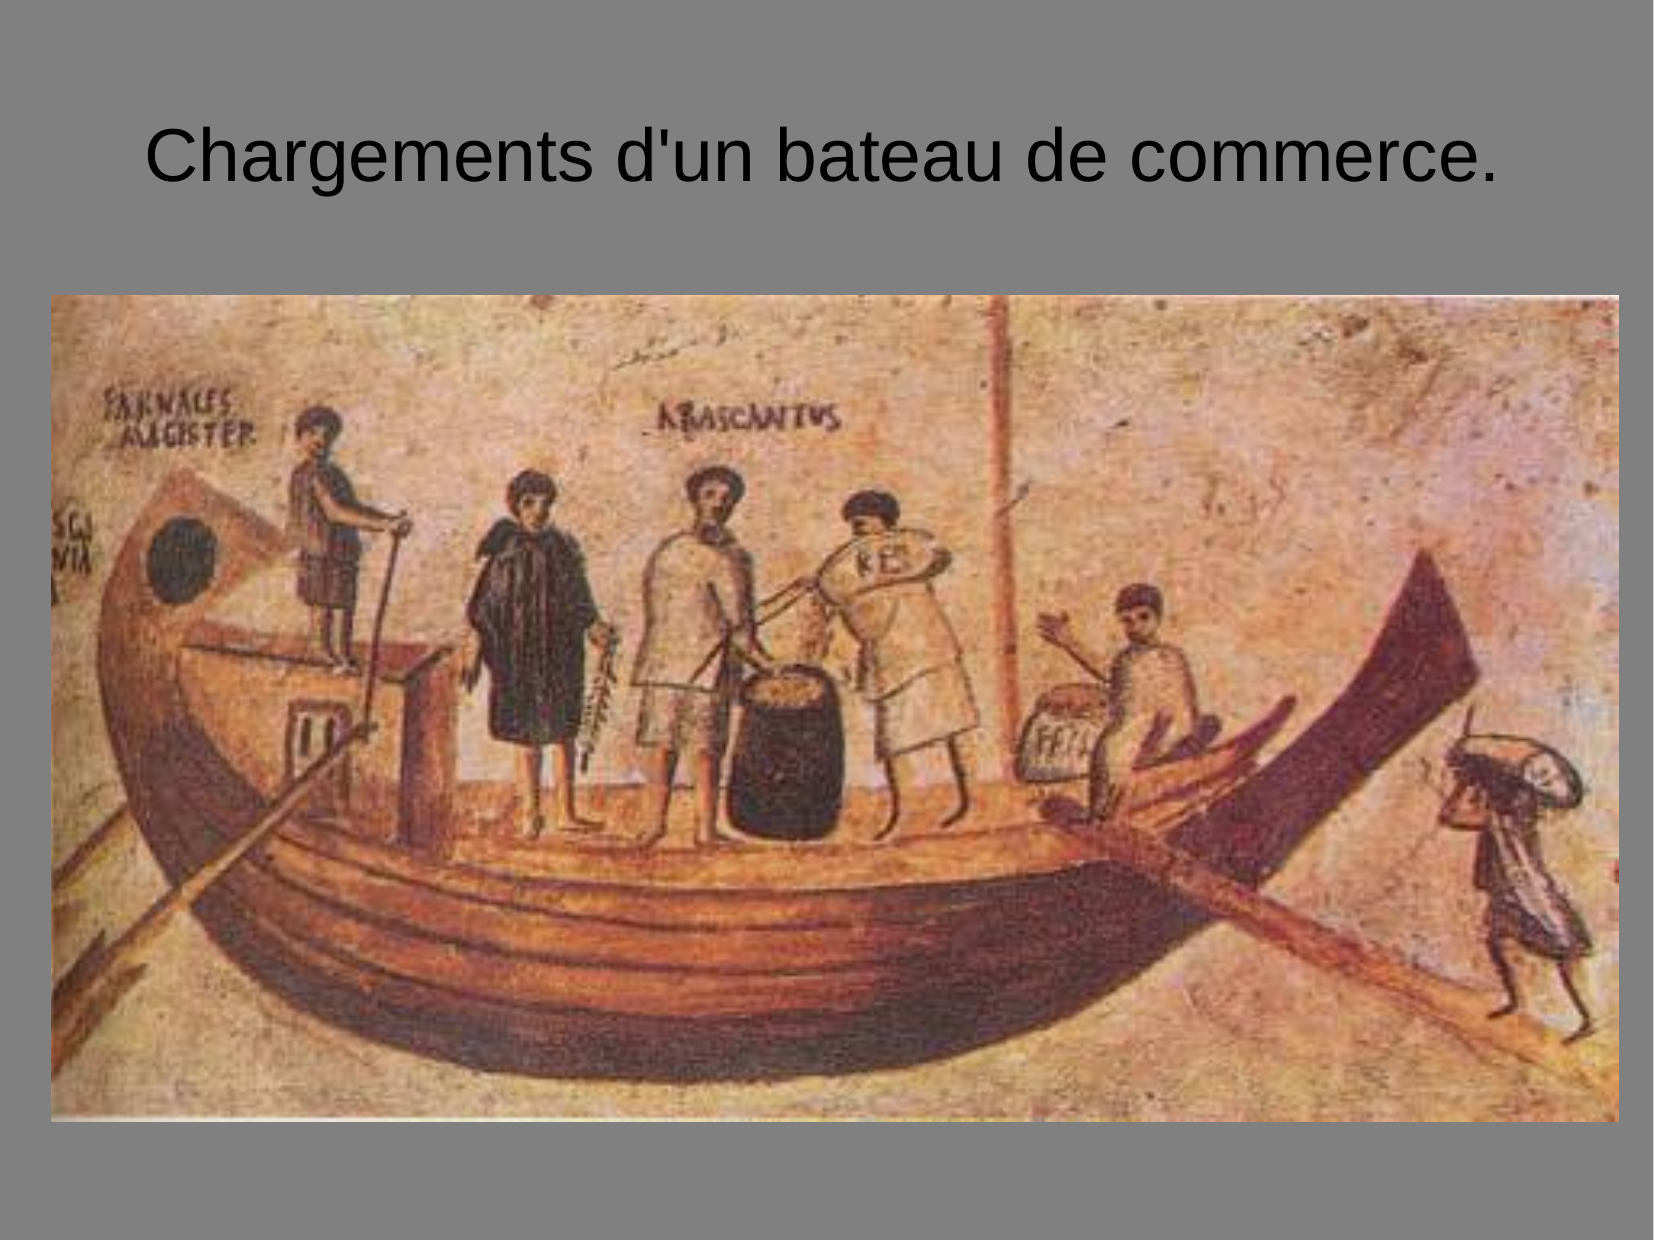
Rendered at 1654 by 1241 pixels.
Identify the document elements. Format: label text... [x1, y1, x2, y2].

text_box Chargements d'un bateau de commerce. [129, 106, 1571, 206]
picture [51, 295, 1619, 1123]
